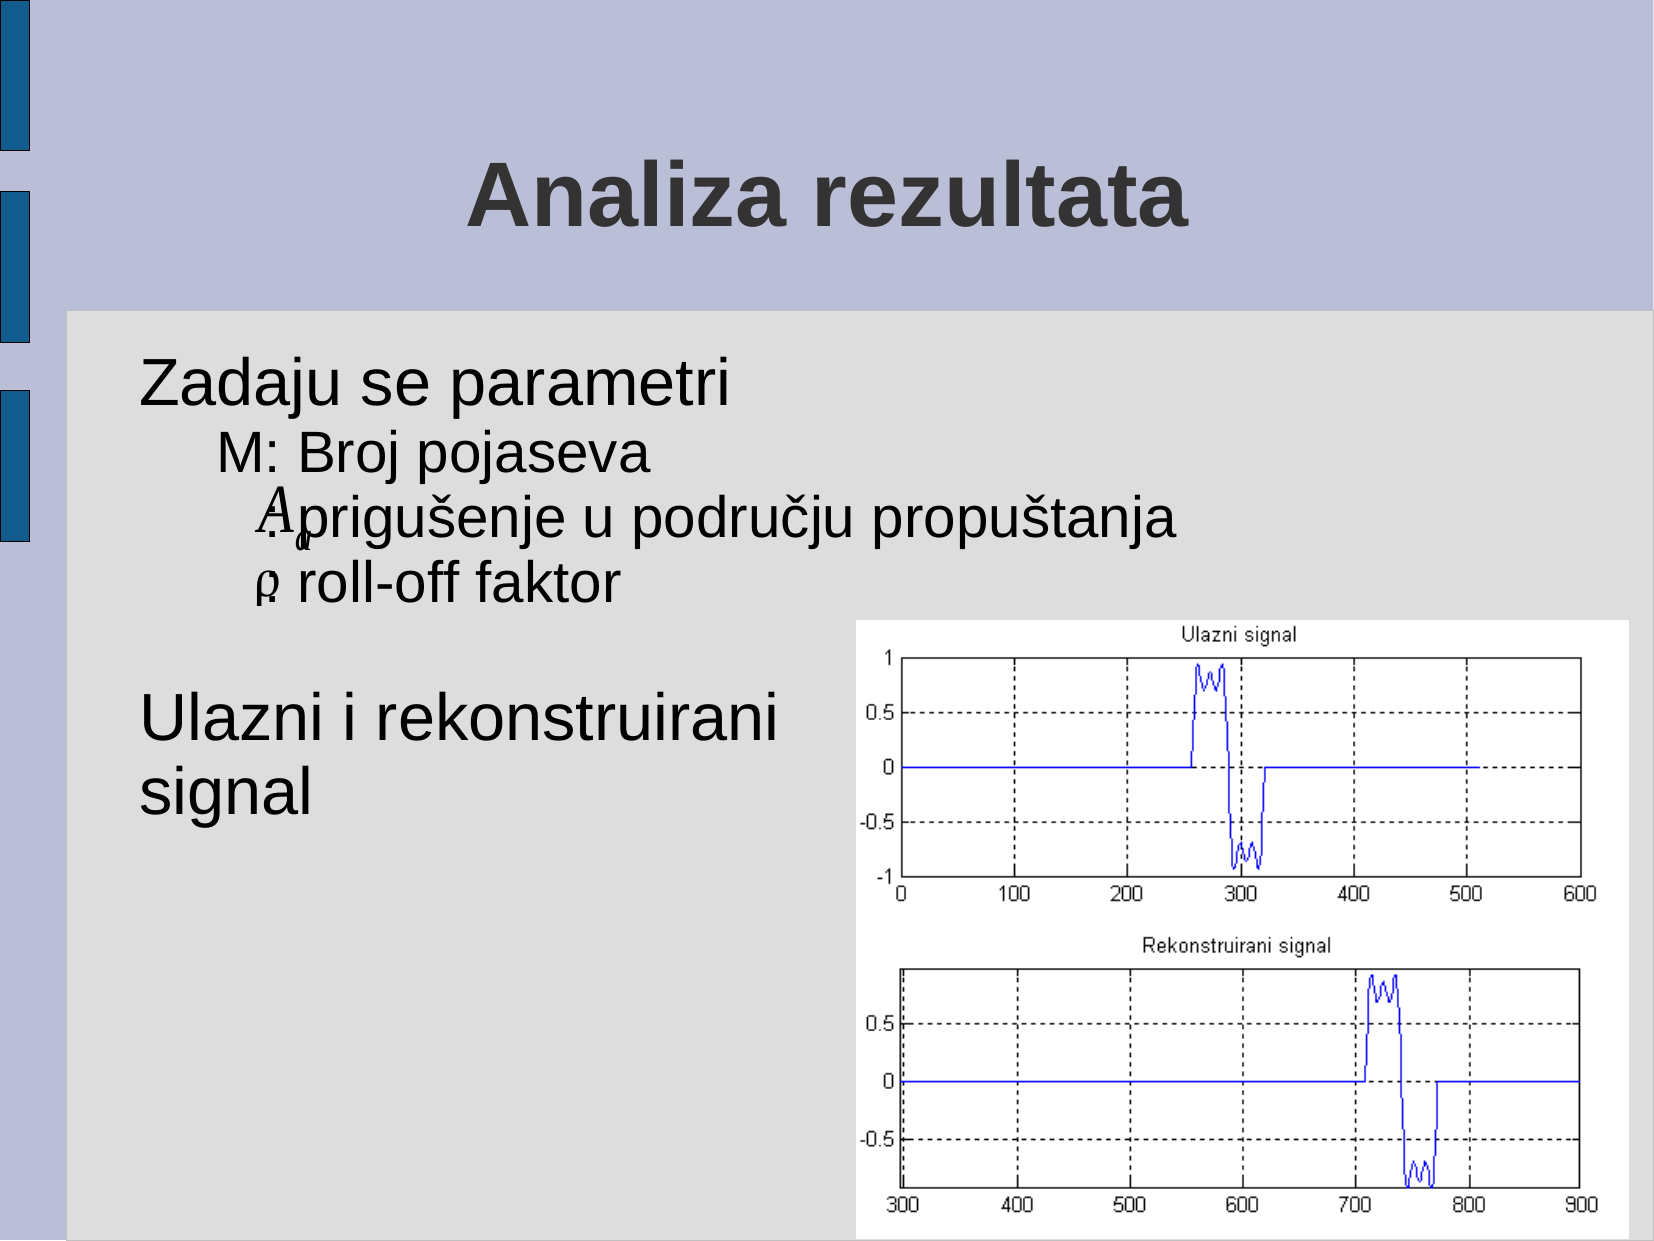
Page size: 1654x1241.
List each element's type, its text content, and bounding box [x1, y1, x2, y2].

picture [856, 620, 1629, 1239]
chart [236, 472, 325, 612]
title Analiza rezultata [121, 98, 1534, 291]
list Zadaju se parametri M: Broj pojaseva : prigušenje u području propuštanja : roll-off faktor Ulazni i rekonstruirani signal [121, 344, 1534, 1123]
